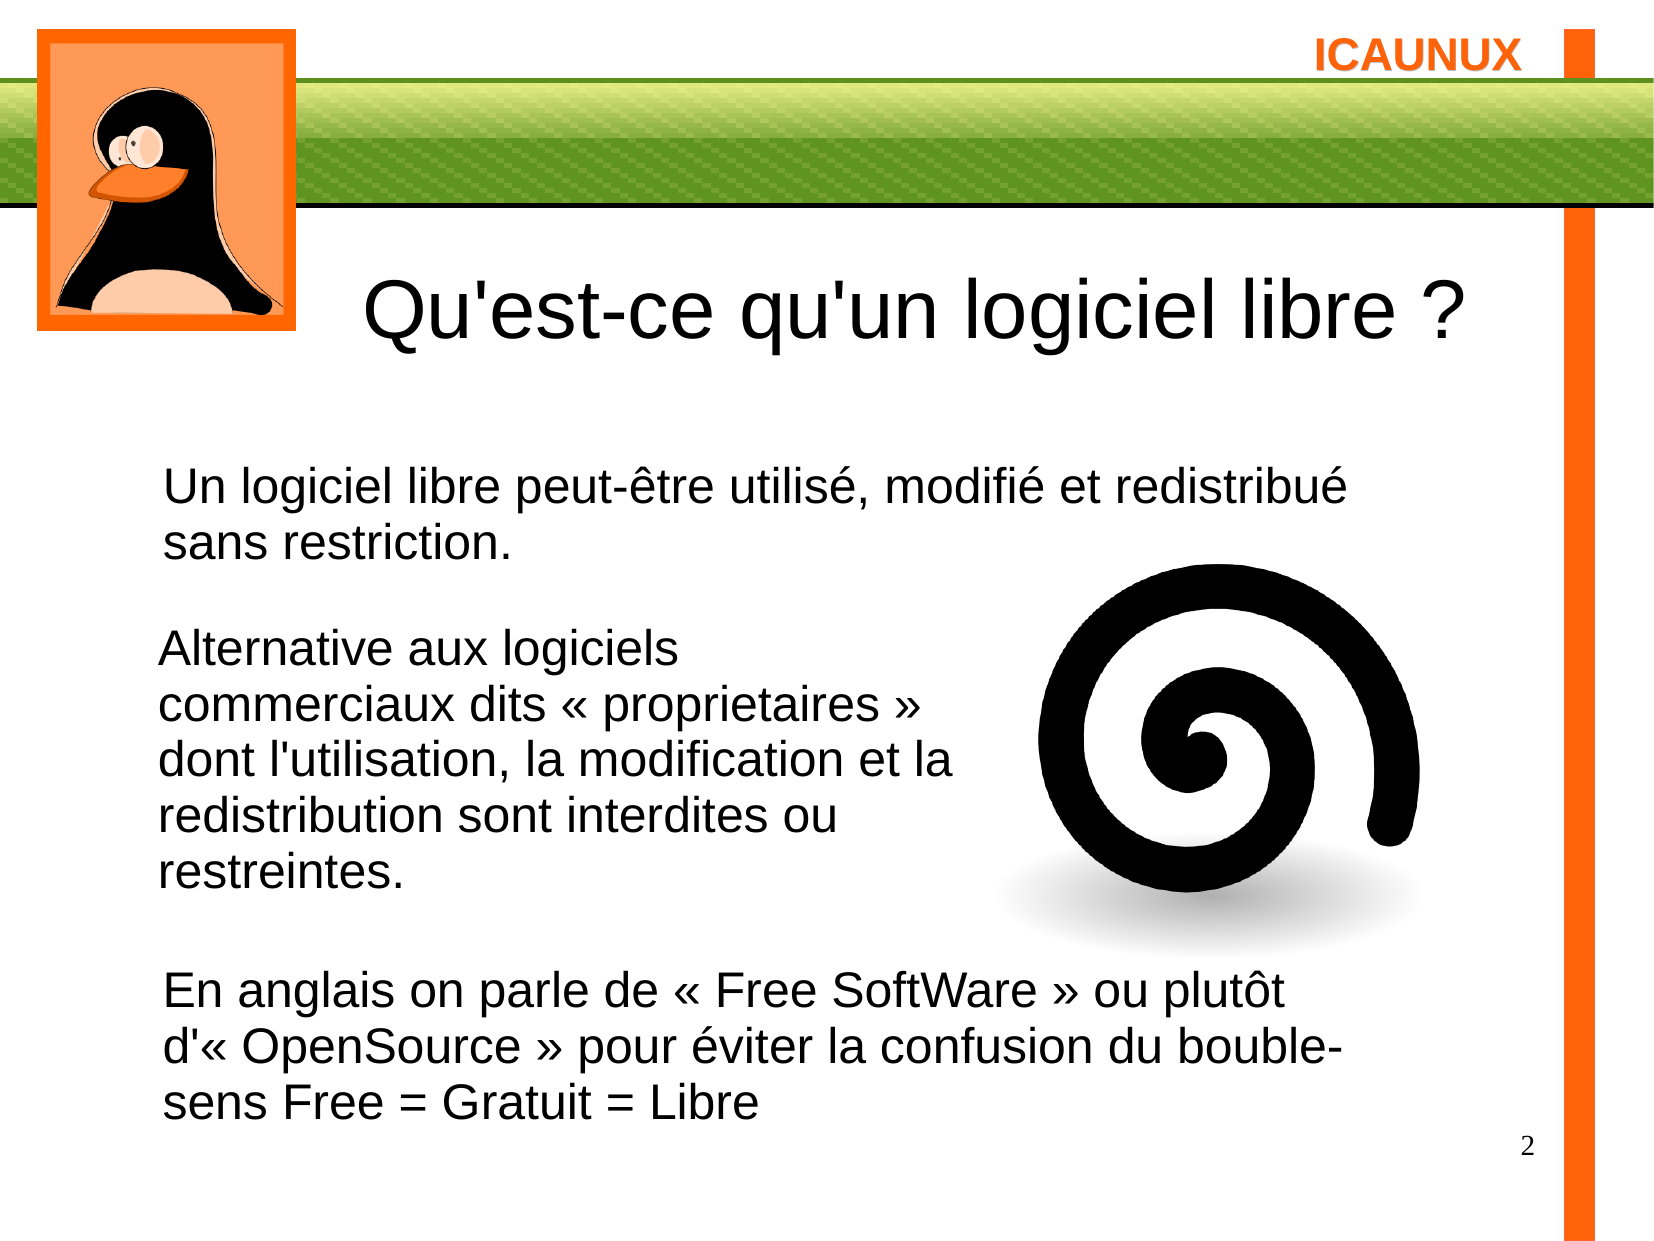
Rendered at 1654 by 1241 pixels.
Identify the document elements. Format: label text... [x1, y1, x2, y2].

text_box En anglais on parle de « Free SoftWare » ou plutôt d'« OpenSource » pour éviter la confusion du bouble-sens Free = Gratuit = Libre [147, 955, 1418, 1156]
list Alternative aux logiciels commerciaux dits « proprietaires » dont l'utilisation, la modification et la redistribution sont interdites ou restreintes. [157, 620, 956, 955]
title Qu'est-ce qu'un logiciel libre ? [324, 235, 1506, 384]
picture [0, 29, 1654, 331]
picture [979, 506, 1450, 977]
list Un logiciel libre peut-être utilisé, modifié et redistribué sans restriction. [162, 458, 1404, 697]
